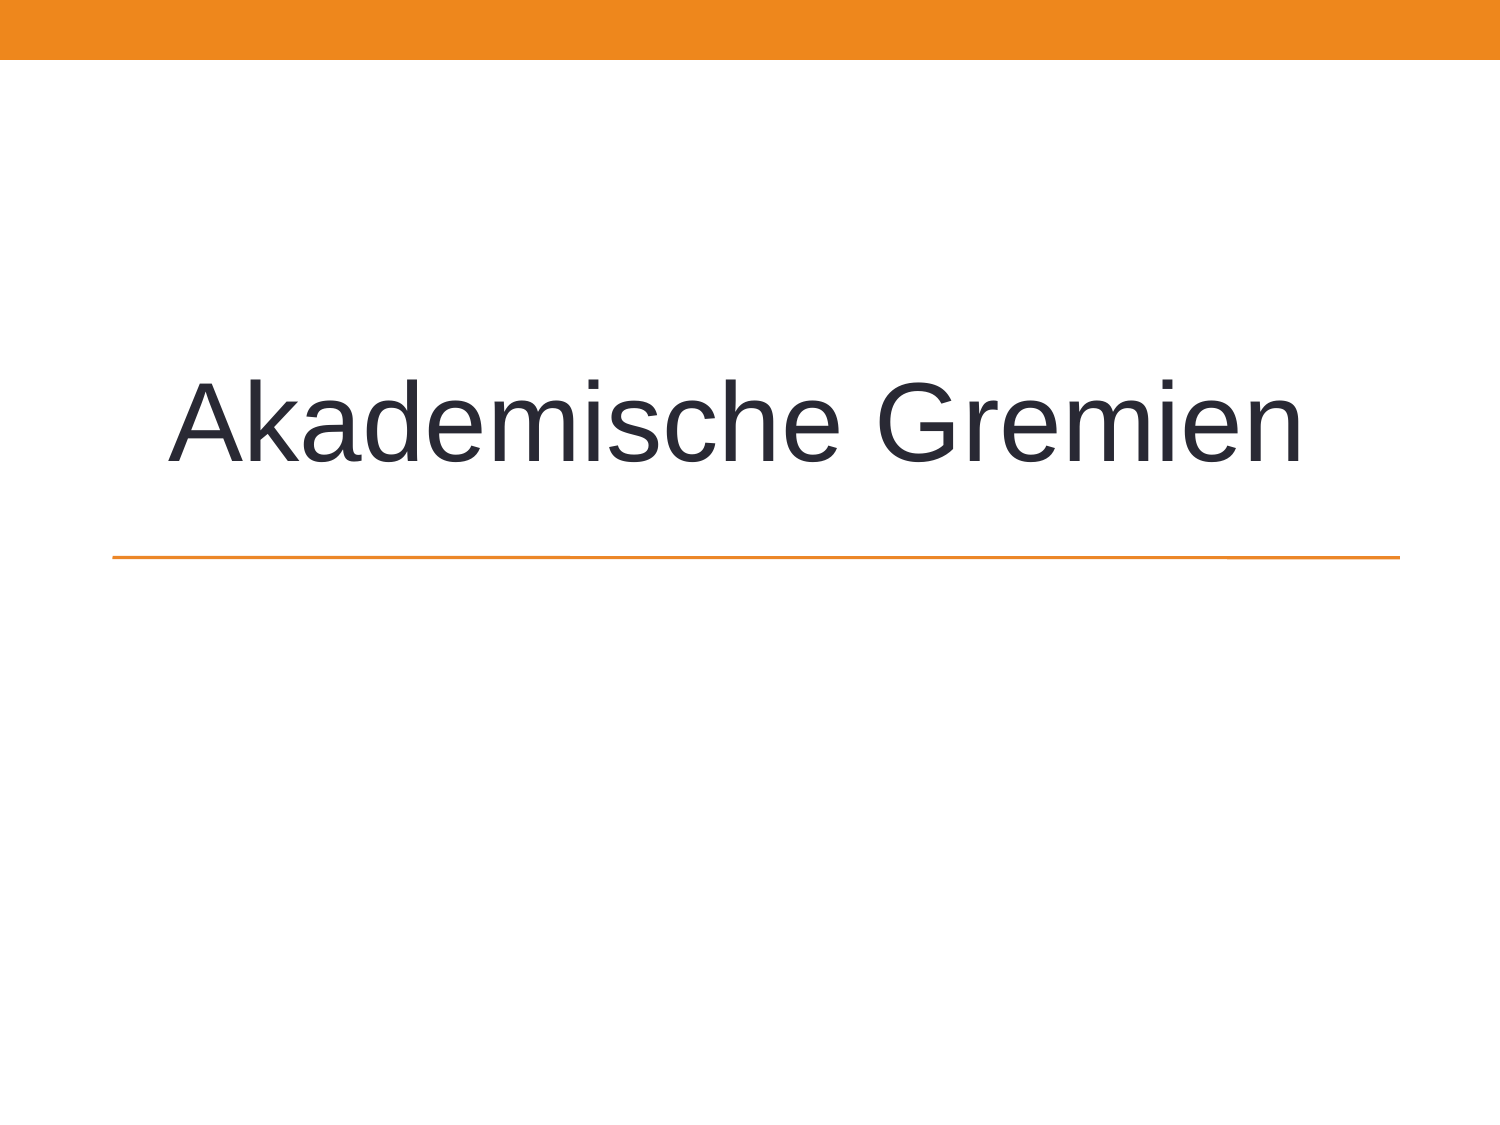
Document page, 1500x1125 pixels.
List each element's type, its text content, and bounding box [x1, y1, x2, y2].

title Akademische Gremien [153, 377, 1442, 517]
